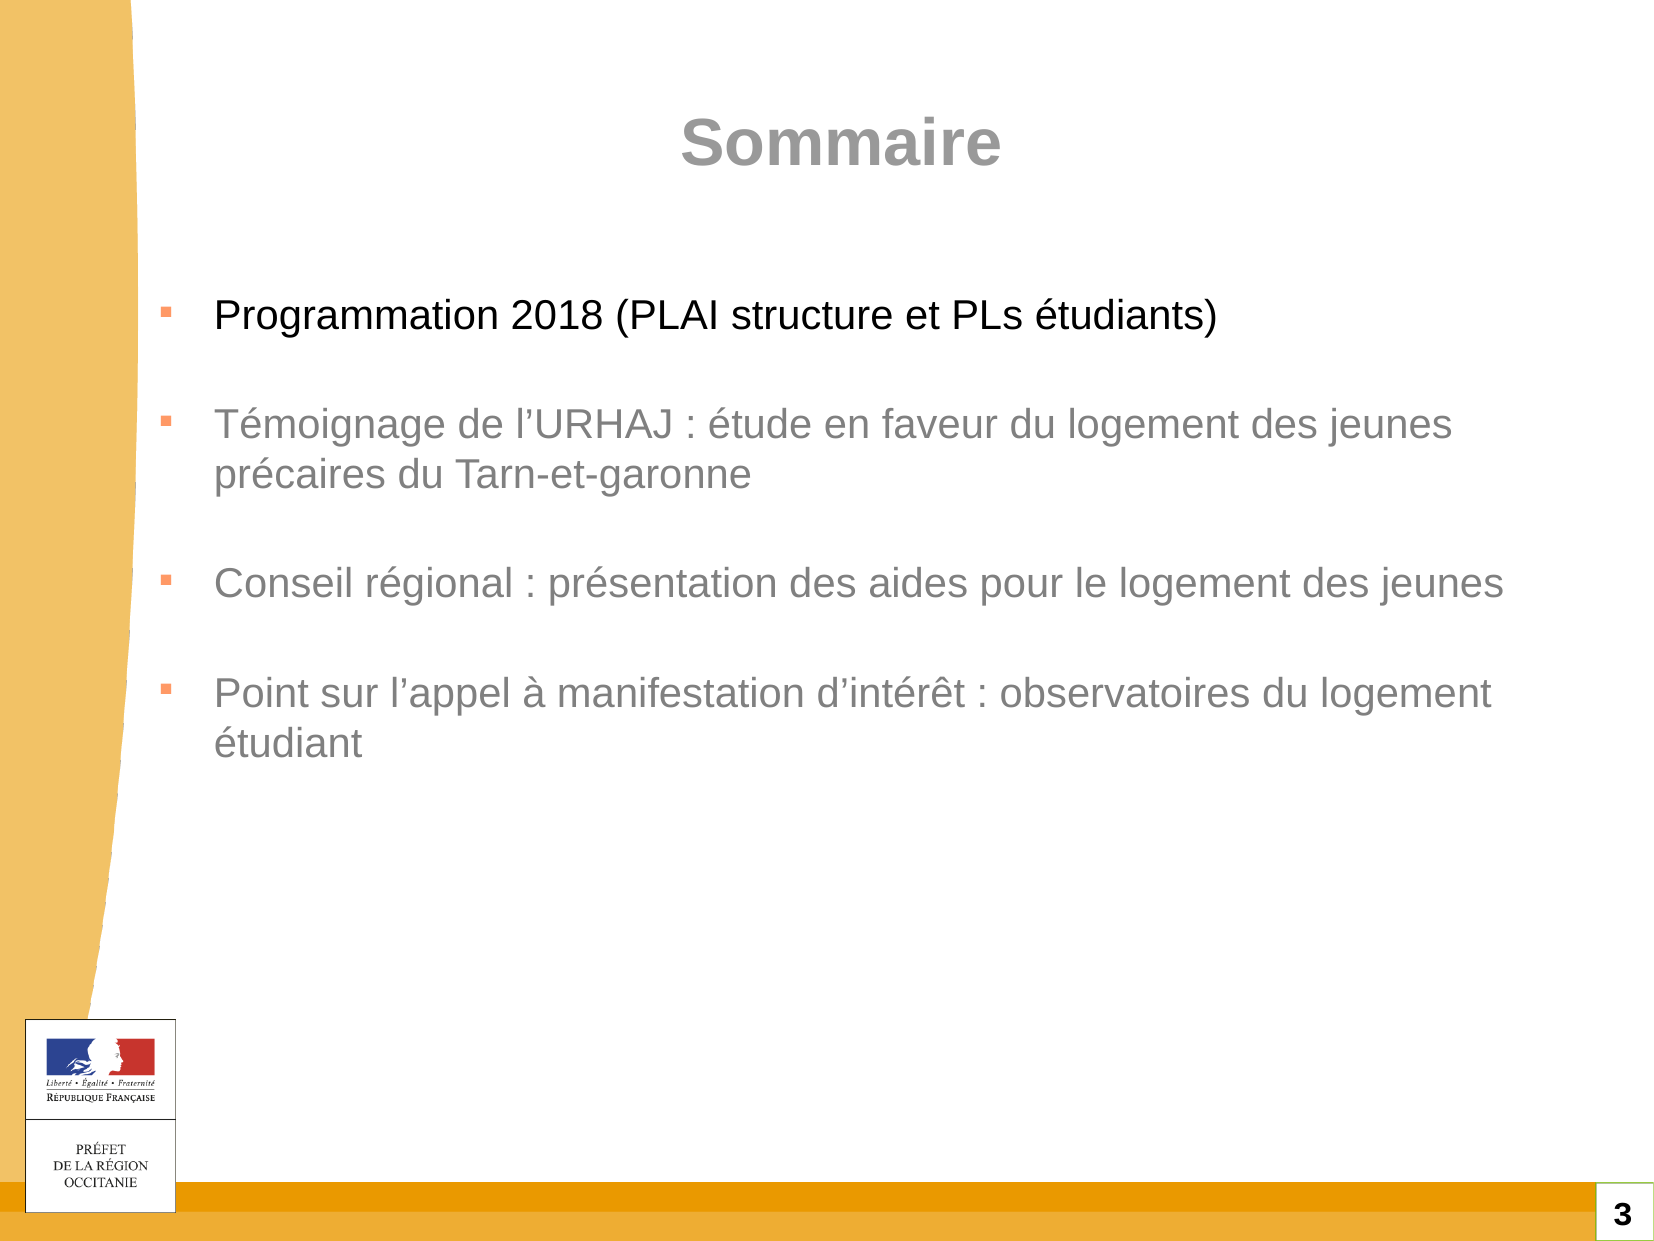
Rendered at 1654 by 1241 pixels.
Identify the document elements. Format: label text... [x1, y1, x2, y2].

slide_number <numéro> [1592, 1192, 1654, 1241]
picture [0, 0, 1654, 1241]
title Sommaire [134, 98, 1548, 179]
list Programmation 2018 (PLAI structure et PLs étudiants) Témoignage de l’URHAJ : étude en faveur du logement des jeunes précaires du Tarn-et-garonne Conseil régional : présentation des aides pour le logement des jeunes Point sur l’appel à manifestation d’intérêt : observatoires du logement étudiant [143, 288, 1632, 667]
